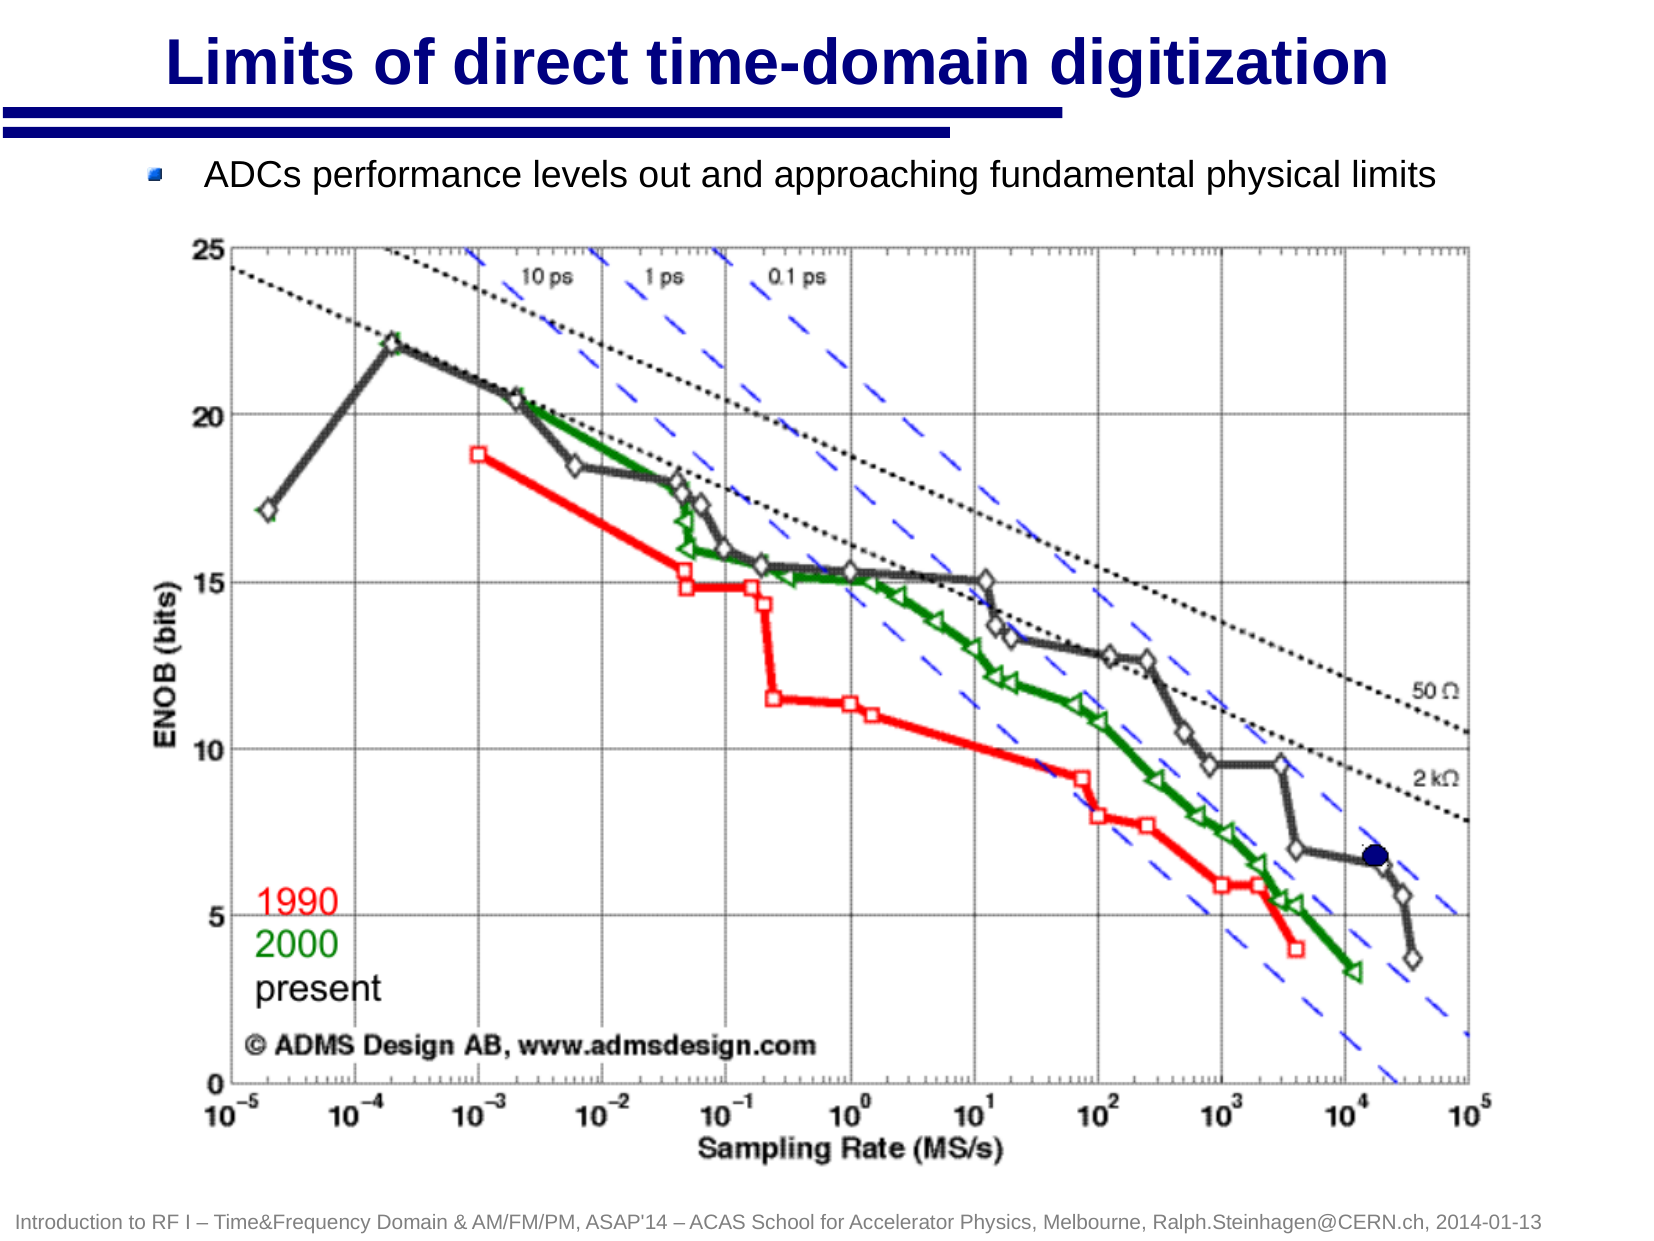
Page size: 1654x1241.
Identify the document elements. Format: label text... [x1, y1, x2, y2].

list ADCs performance levels out and approaching fundamental physical limits [147, 152, 1534, 1068]
title Limits of direct time-domain digitization [165, 0, 1641, 124]
picture [122, 236, 1525, 1181]
